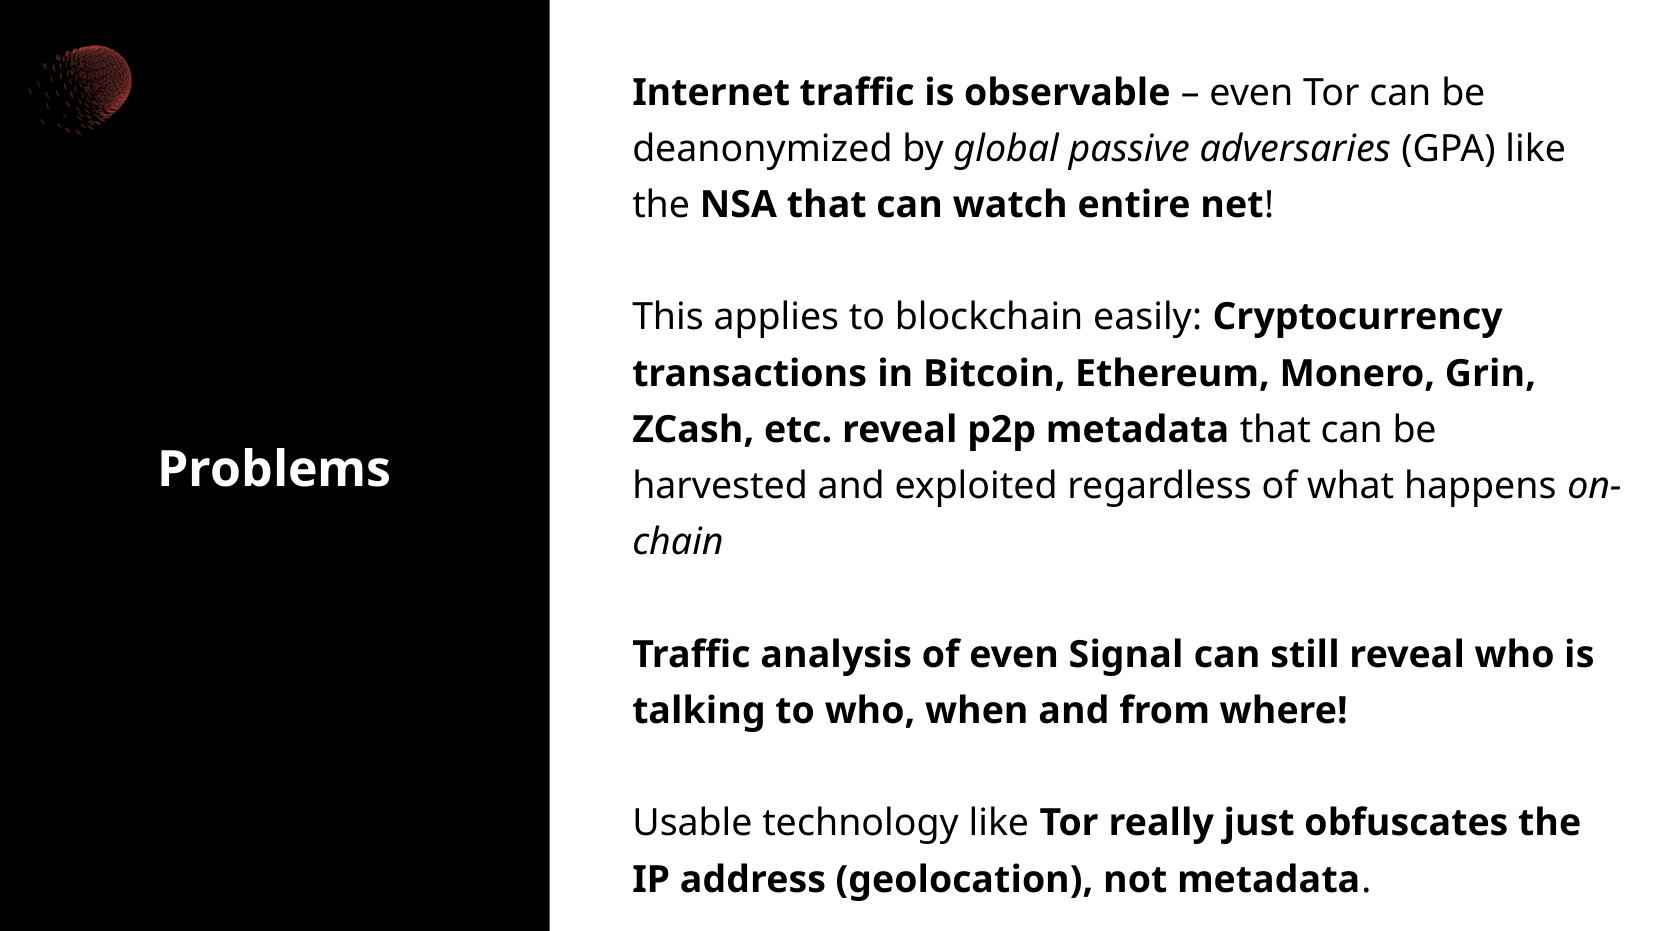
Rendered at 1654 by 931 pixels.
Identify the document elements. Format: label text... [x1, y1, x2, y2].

text_box [0, 0, 550, 931]
title Internet traffic is observable – even Tor can be deanonymized by global passive adversaries (GPA) like the NSA that can watch entire net! This applies to blockchain easily: Cryptocurrency transactions in Bitcoin, Ethereum, Monero, Grin, ZCash, etc. reveal p2p metadata that can be harvested and exploited regardless of what happens on-chain Traffic analysis of even Signal can still reveal who is talking to who, when and from where! Usable technology like Tor really just obfuscates the IP address (geolocation), not metadata. [617, 41, 1638, 761]
title Problems [55, 413, 495, 516]
picture [0, 13, 171, 166]
